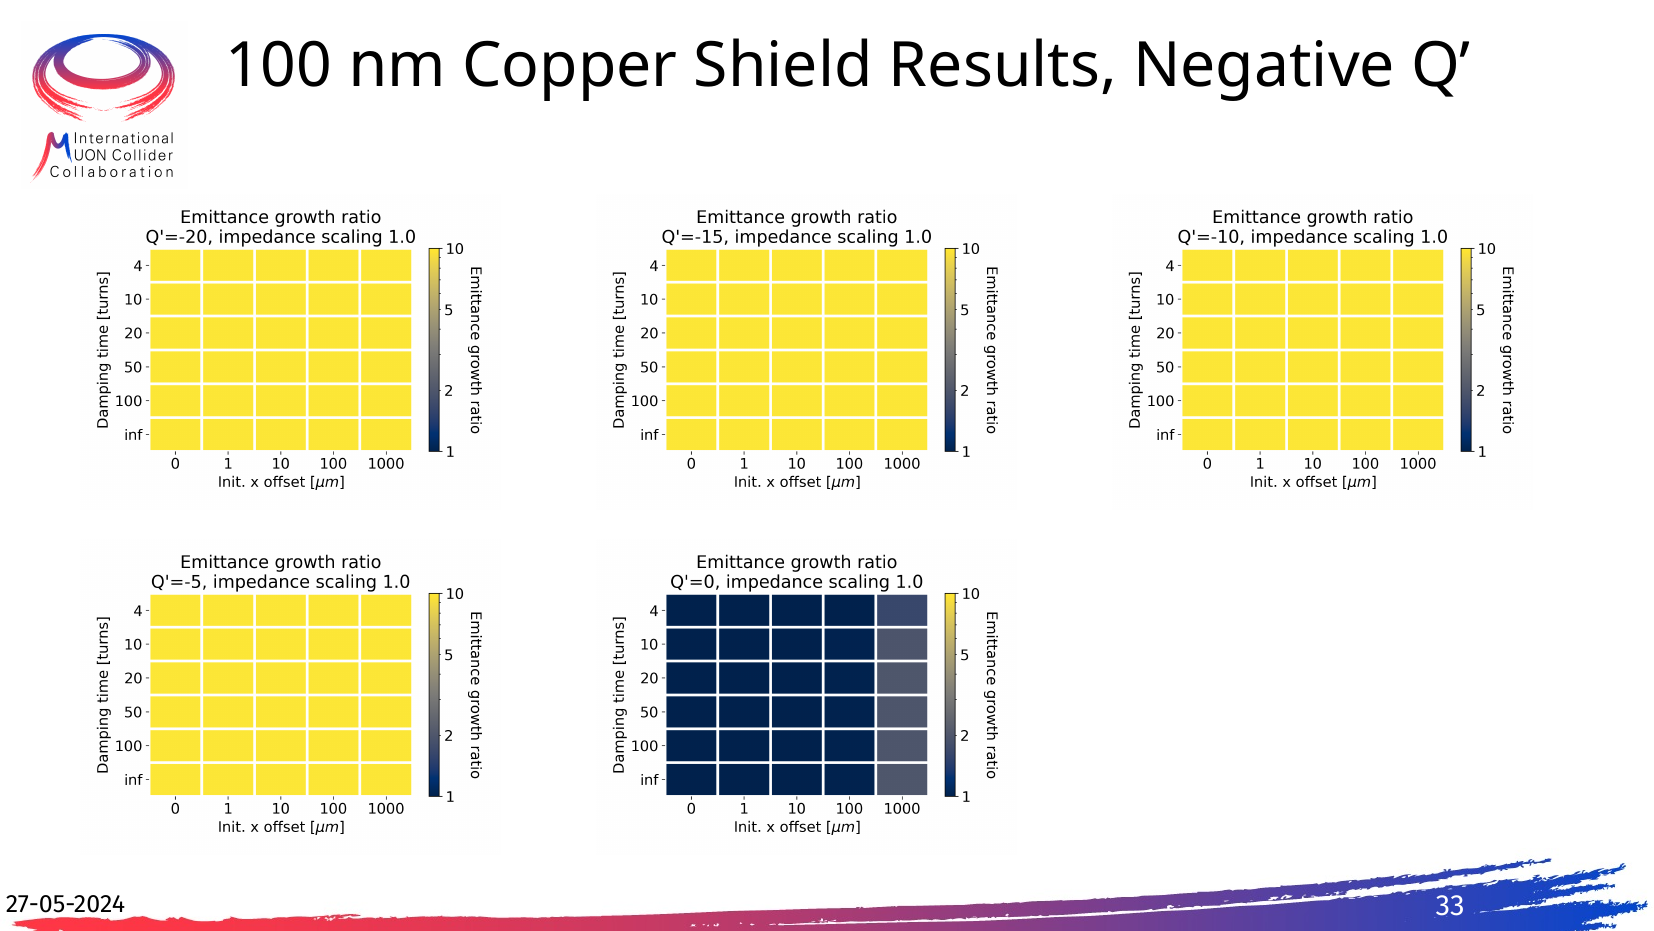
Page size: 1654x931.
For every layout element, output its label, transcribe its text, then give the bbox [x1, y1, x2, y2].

picture [80, 194, 501, 510]
title 100 nm Copper Shield Results, Negative Q’ [225, 19, 1621, 181]
picture [596, 194, 1017, 510]
picture [0, 539, 1654, 931]
picture [1112, 194, 1533, 510]
picture [21, 21, 188, 189]
